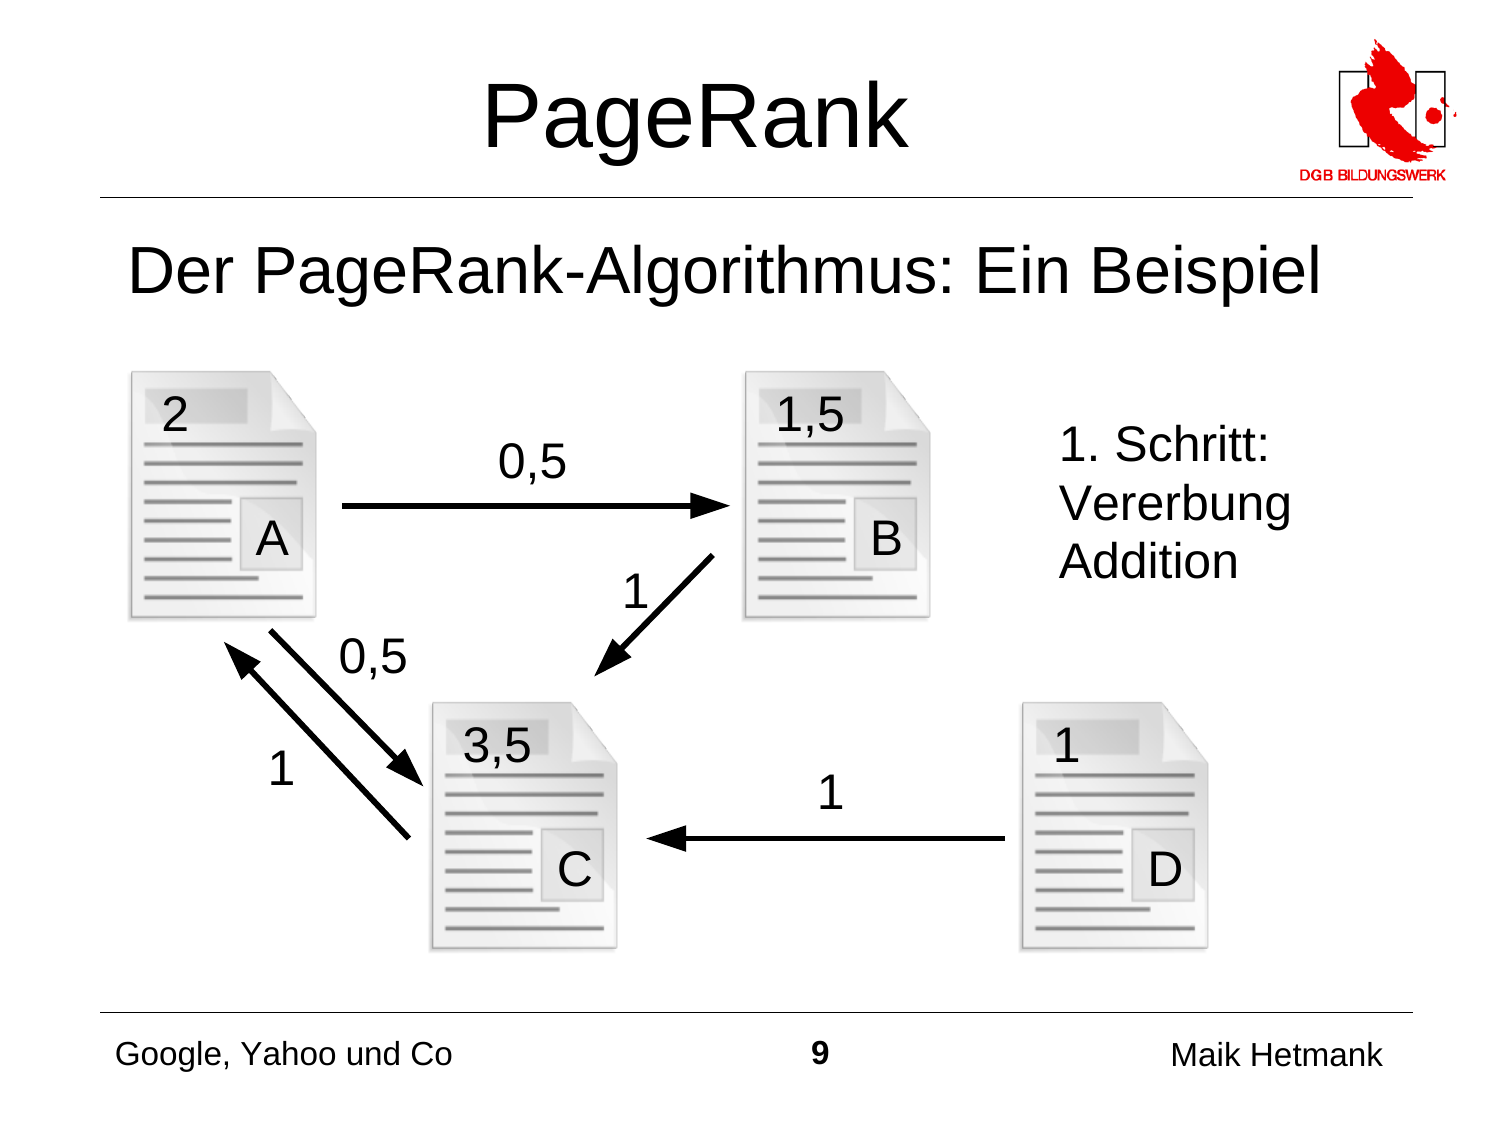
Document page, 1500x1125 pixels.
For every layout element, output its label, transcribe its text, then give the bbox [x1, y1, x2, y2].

text_box 1 [621, 560, 650, 617]
text_box 0,5 [497, 430, 568, 487]
text_box 2 [161, 383, 190, 440]
text_box 0,5 [338, 625, 409, 682]
picture [1299, 37, 1457, 181]
text_box D [1147, 838, 1184, 894]
text_box 1 [1052, 714, 1081, 770]
text_box 1. Schritt: Vererbung Addition [1059, 413, 1293, 587]
text_box 1 [816, 761, 845, 818]
text_box C [556, 838, 593, 894]
title PageRank [87, 49, 1305, 175]
picture [409, 692, 629, 959]
text_box 3,5 [462, 714, 533, 770]
picture [108, 361, 328, 628]
list Der PageRank-Algorithmus: Ein Beispiel [112, 224, 1426, 324]
text_box 1 [267, 737, 296, 794]
text_box B [869, 507, 904, 564]
text_box A [255, 507, 290, 564]
picture [722, 361, 942, 628]
text_box 1,5 [775, 383, 846, 440]
picture [999, 692, 1220, 959]
